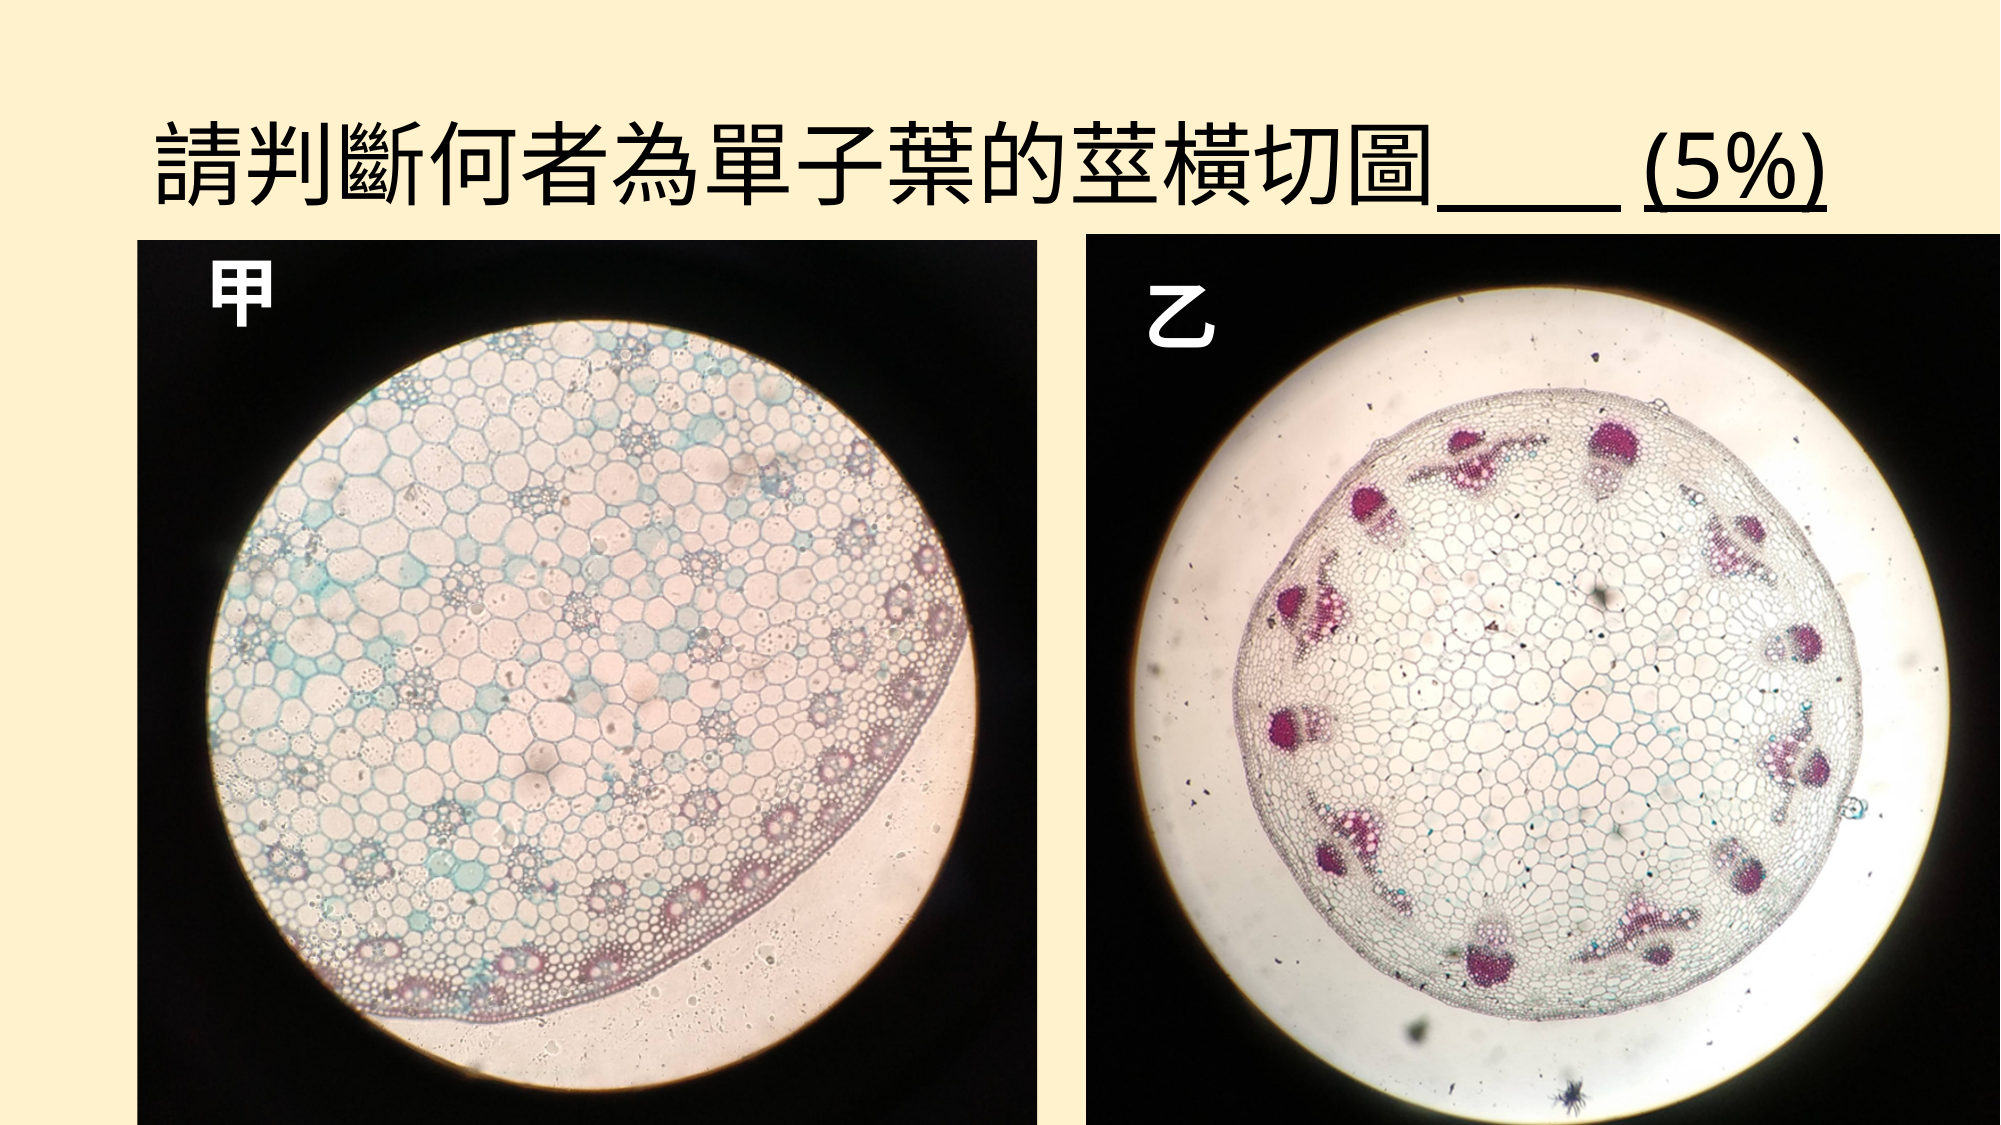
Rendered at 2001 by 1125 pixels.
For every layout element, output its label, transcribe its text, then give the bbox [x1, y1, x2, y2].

picture [1086, 234, 2000, 1125]
picture [137, 963, 1038, 1125]
picture [137, 240, 1038, 248]
title 請判斷何者為單子葉的莖橫切圖 (5%) [137, 59, 1863, 248]
list 甲 [137, 248, 1086, 963]
text_box 乙 [1128, 262, 1245, 369]
